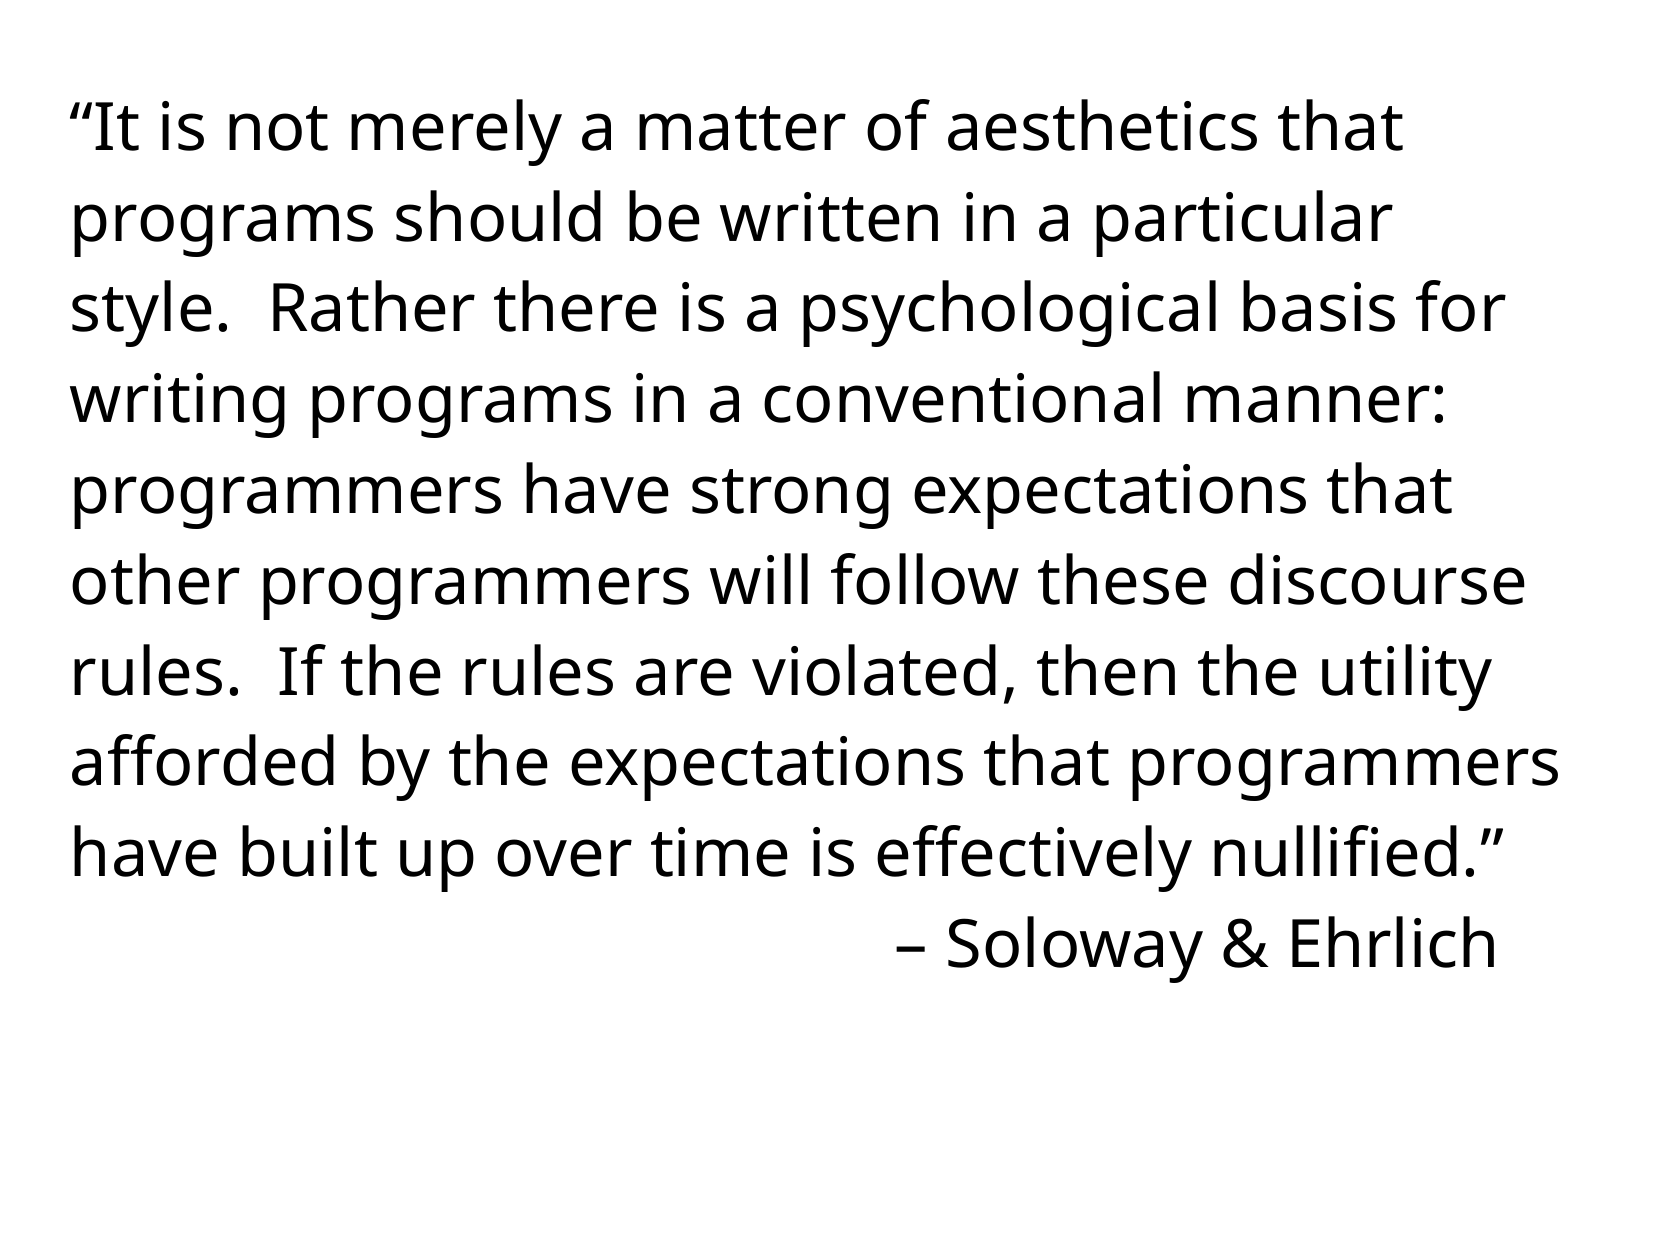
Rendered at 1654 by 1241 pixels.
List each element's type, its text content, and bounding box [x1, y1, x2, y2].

text_box “It is not merely a matter of aesthetics that programs should be written in a particular style. Rather there is a psychological basis for writing programs in a conventional manner: programmers have strong expectations that other programmers will follow these discourse rules. If the rules are violated, then the utility afforded by the expectations that programmers have built up over time is effectively nullified.” – Soloway & Ehrlich [55, 71, 1581, 970]
